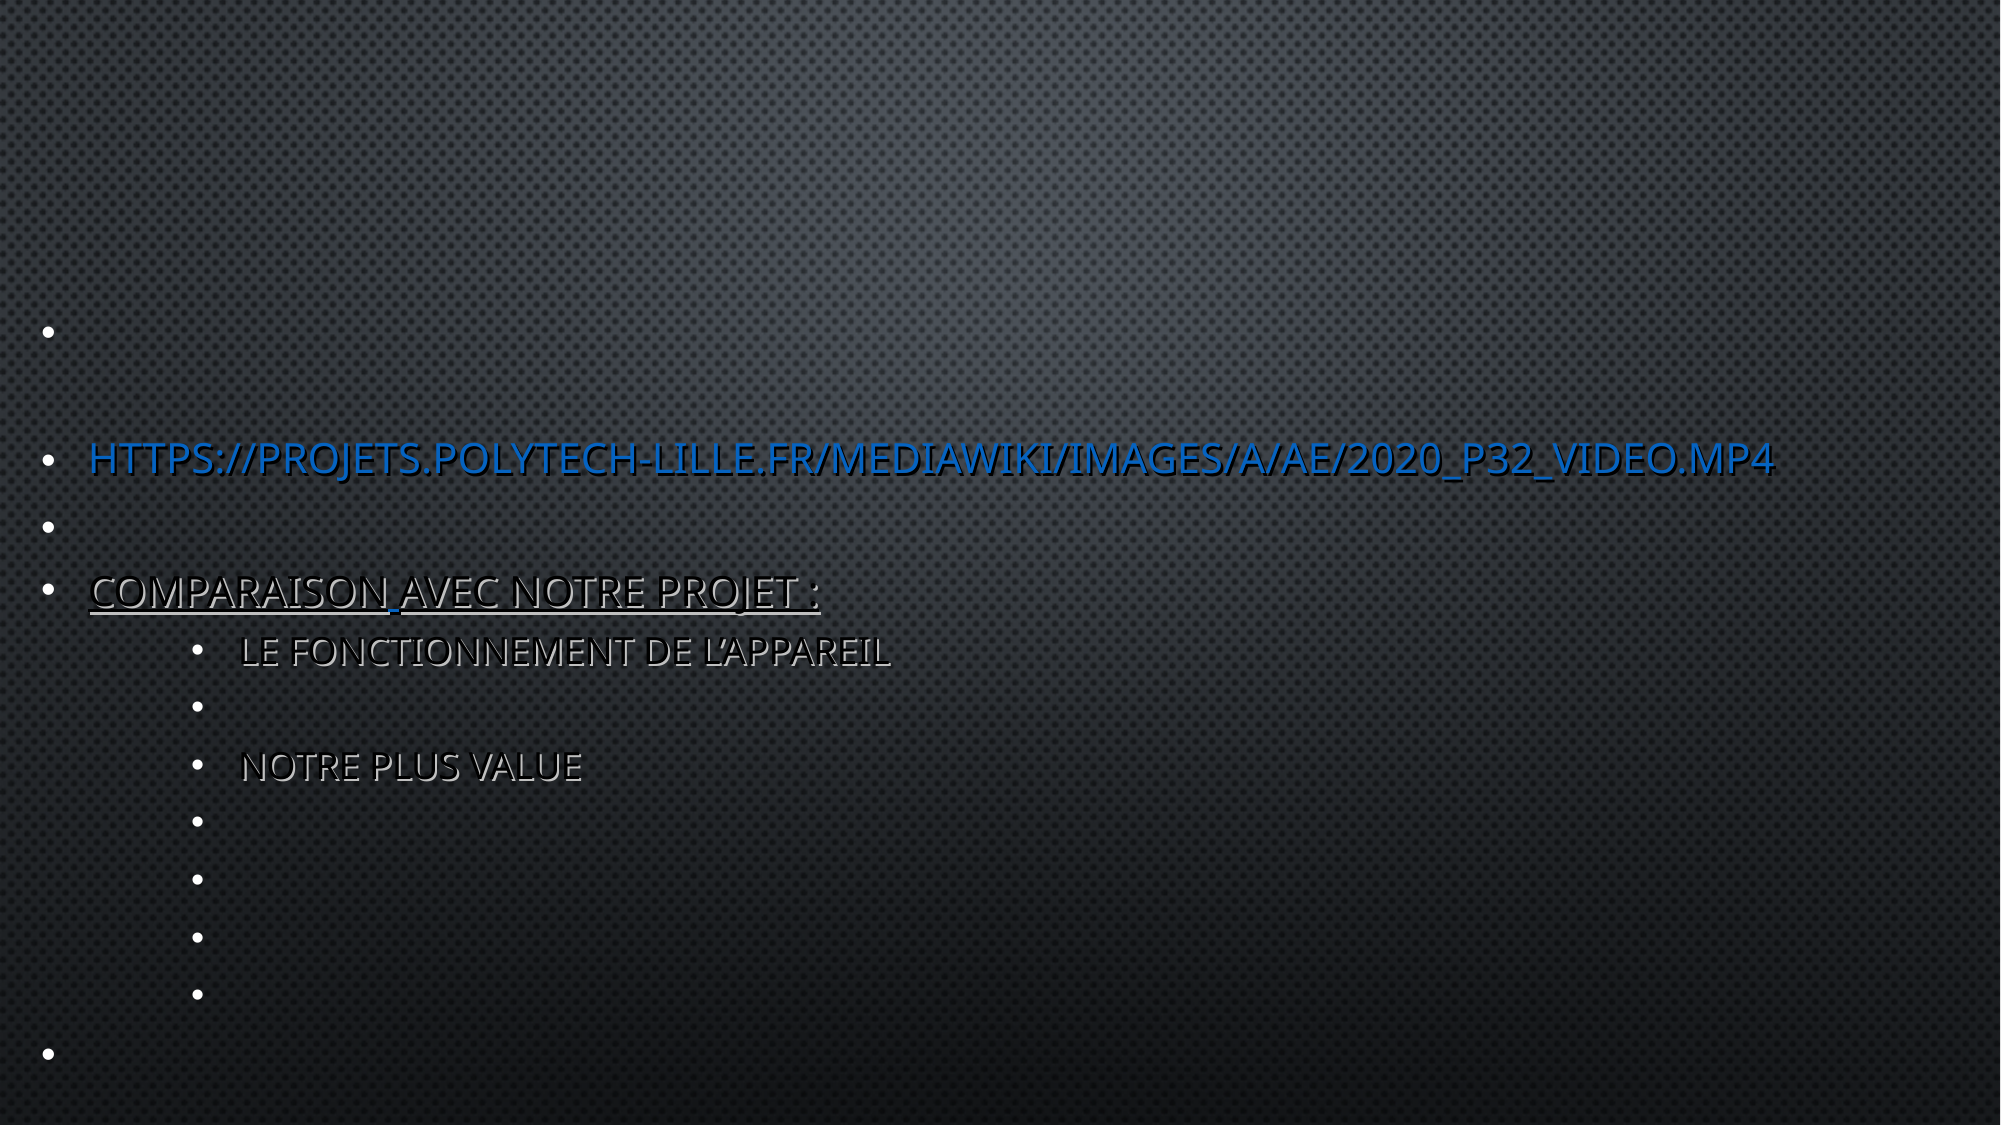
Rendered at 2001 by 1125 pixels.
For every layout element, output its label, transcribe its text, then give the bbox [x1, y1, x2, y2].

list https://projets.polytech-lille.fr/mediawiki/images/a/ae/2020_P32_video.mp4 Comparaison avec notre projet : Le fonctionnement de l’appareil Notre plus value [25, 299, 1984, 1014]
